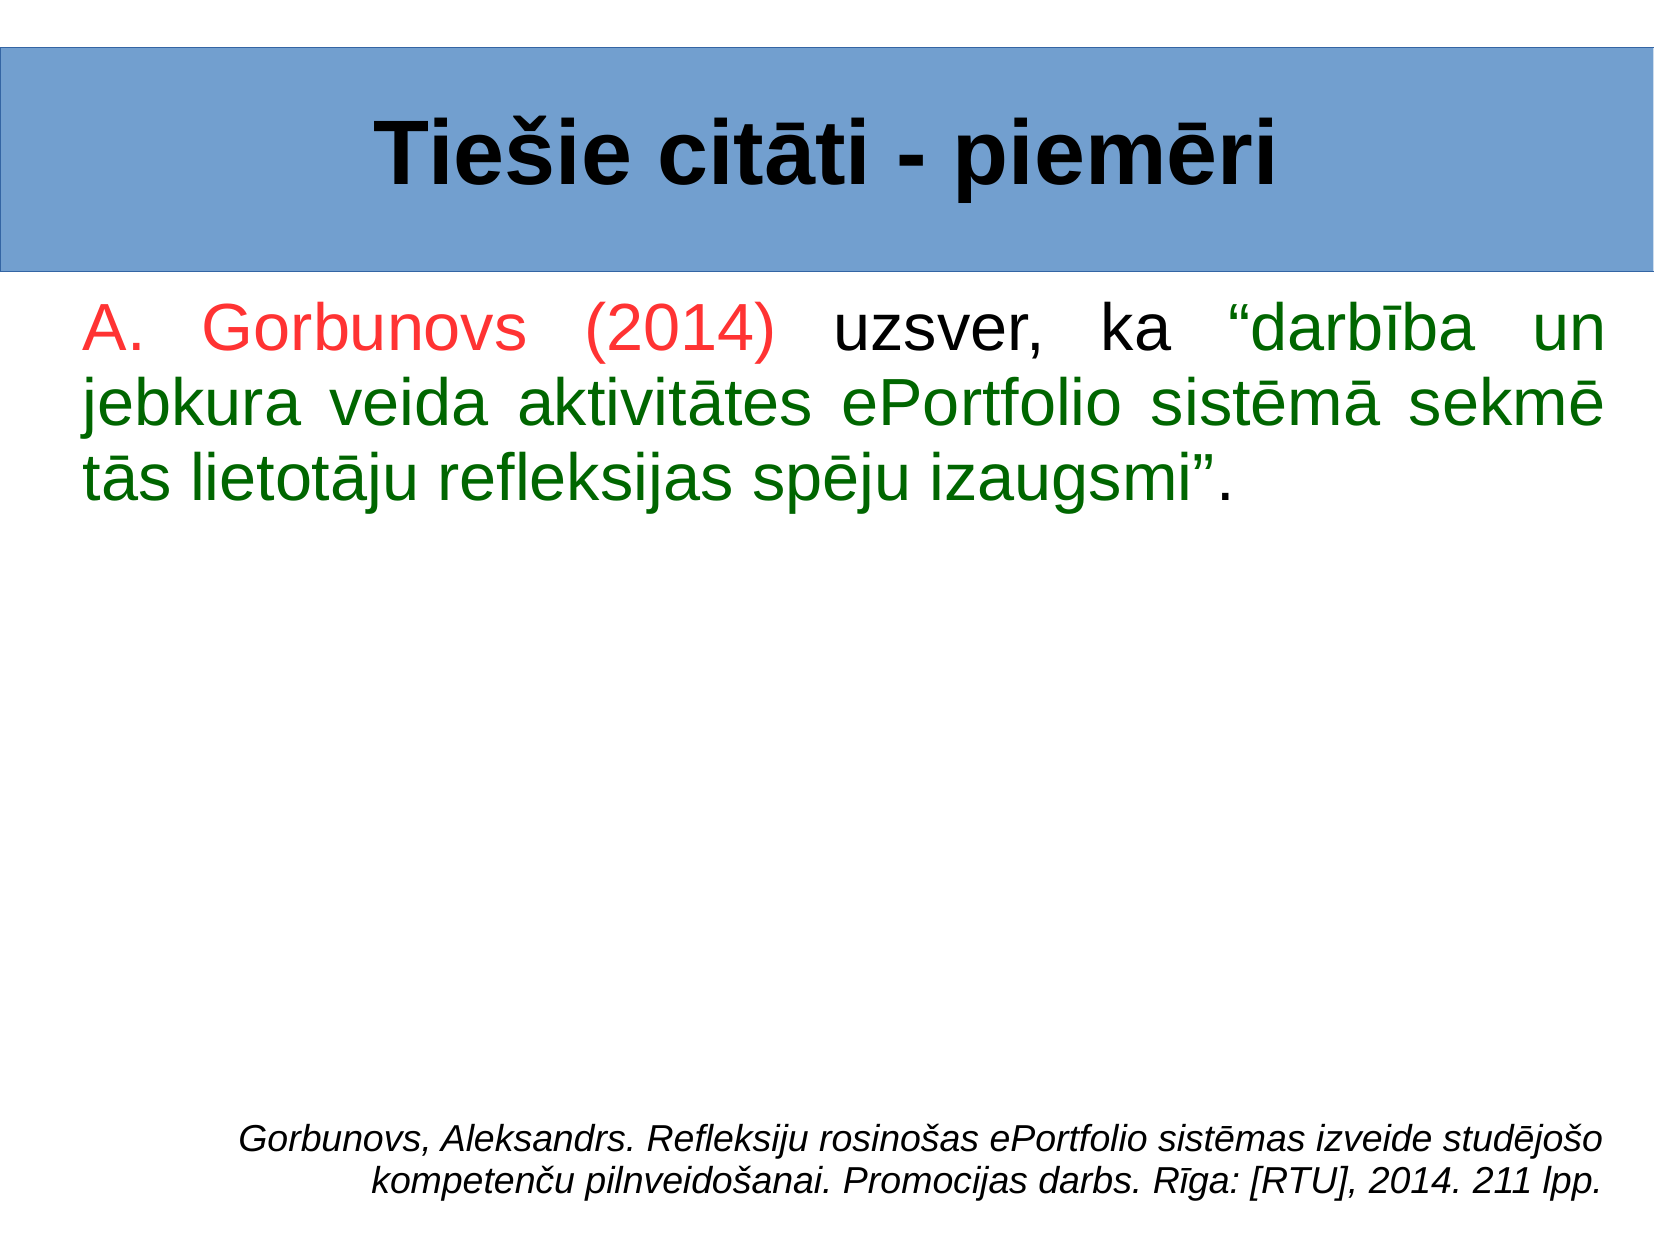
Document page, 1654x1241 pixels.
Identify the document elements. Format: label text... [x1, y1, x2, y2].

title Tiešie citāti - piemēri [82, 49, 1571, 257]
text_box Gorbunovs, Aleksandrs. Refleksiju rosinošas ePortfolio sistēmas izveide studējošo kompetenču pilnveidošanai. Promocijas darbs. Rīga: [RTU], 2014. 211 lpp. [11, 1110, 1619, 1238]
list A. Gorbunovs (2014) uzsver, ka “darbība un jebkura veida aktivitātes ePortfolio sistēmā sekmē tās lietotāju refleksijas spēju izaugsmi”. [82, 290, 1607, 1010]
text_box [0, 47, 1654, 272]
